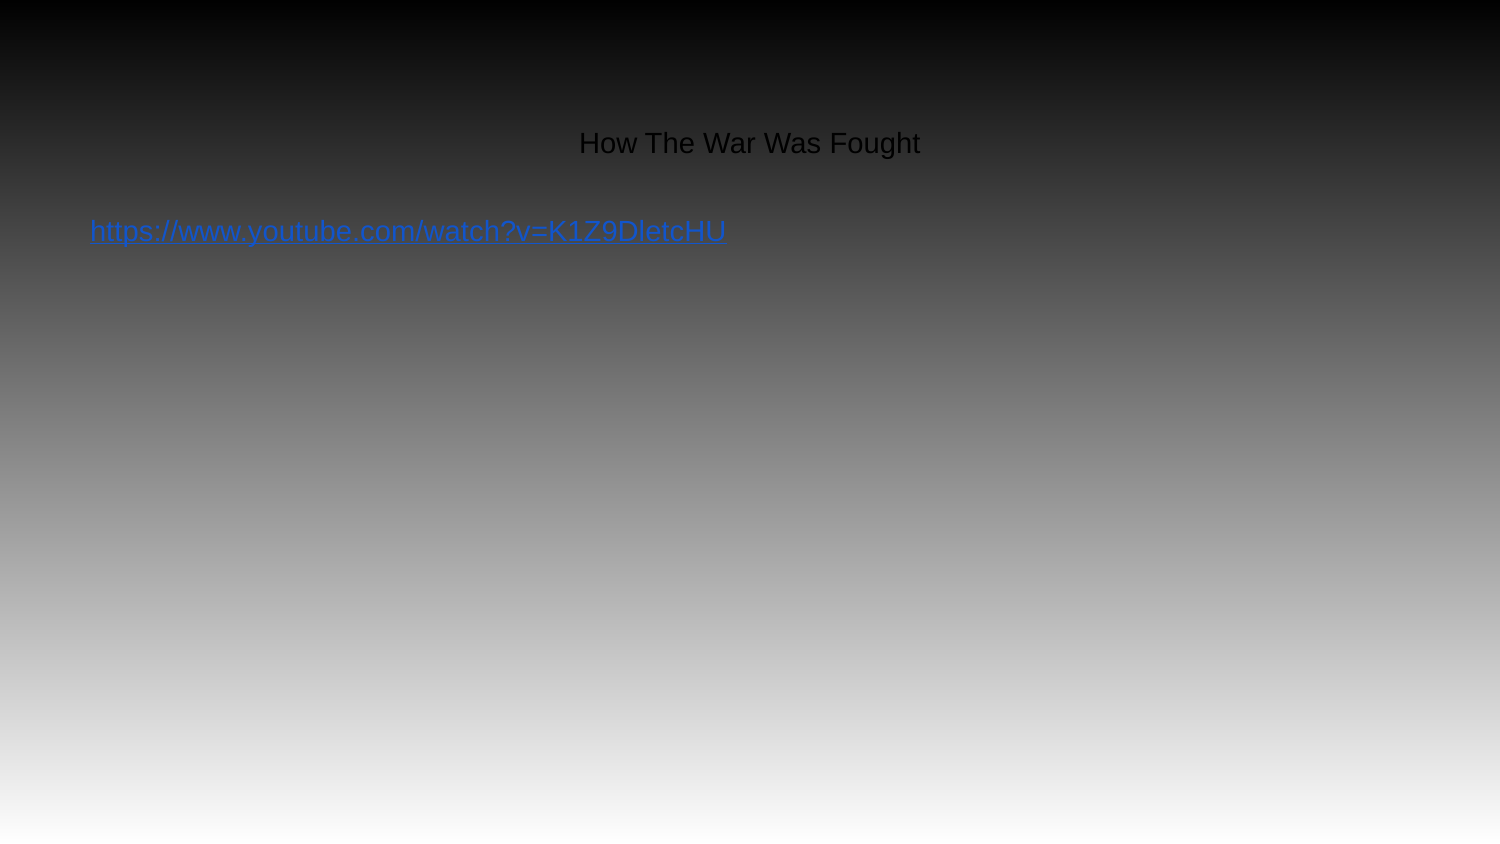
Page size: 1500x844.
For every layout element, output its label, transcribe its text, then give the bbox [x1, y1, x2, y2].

list https://www.youtube.com/watch?v=K1Z9DletcHU [75, 196, 1425, 808]
title How The War Was Fought [75, 33, 1425, 175]
